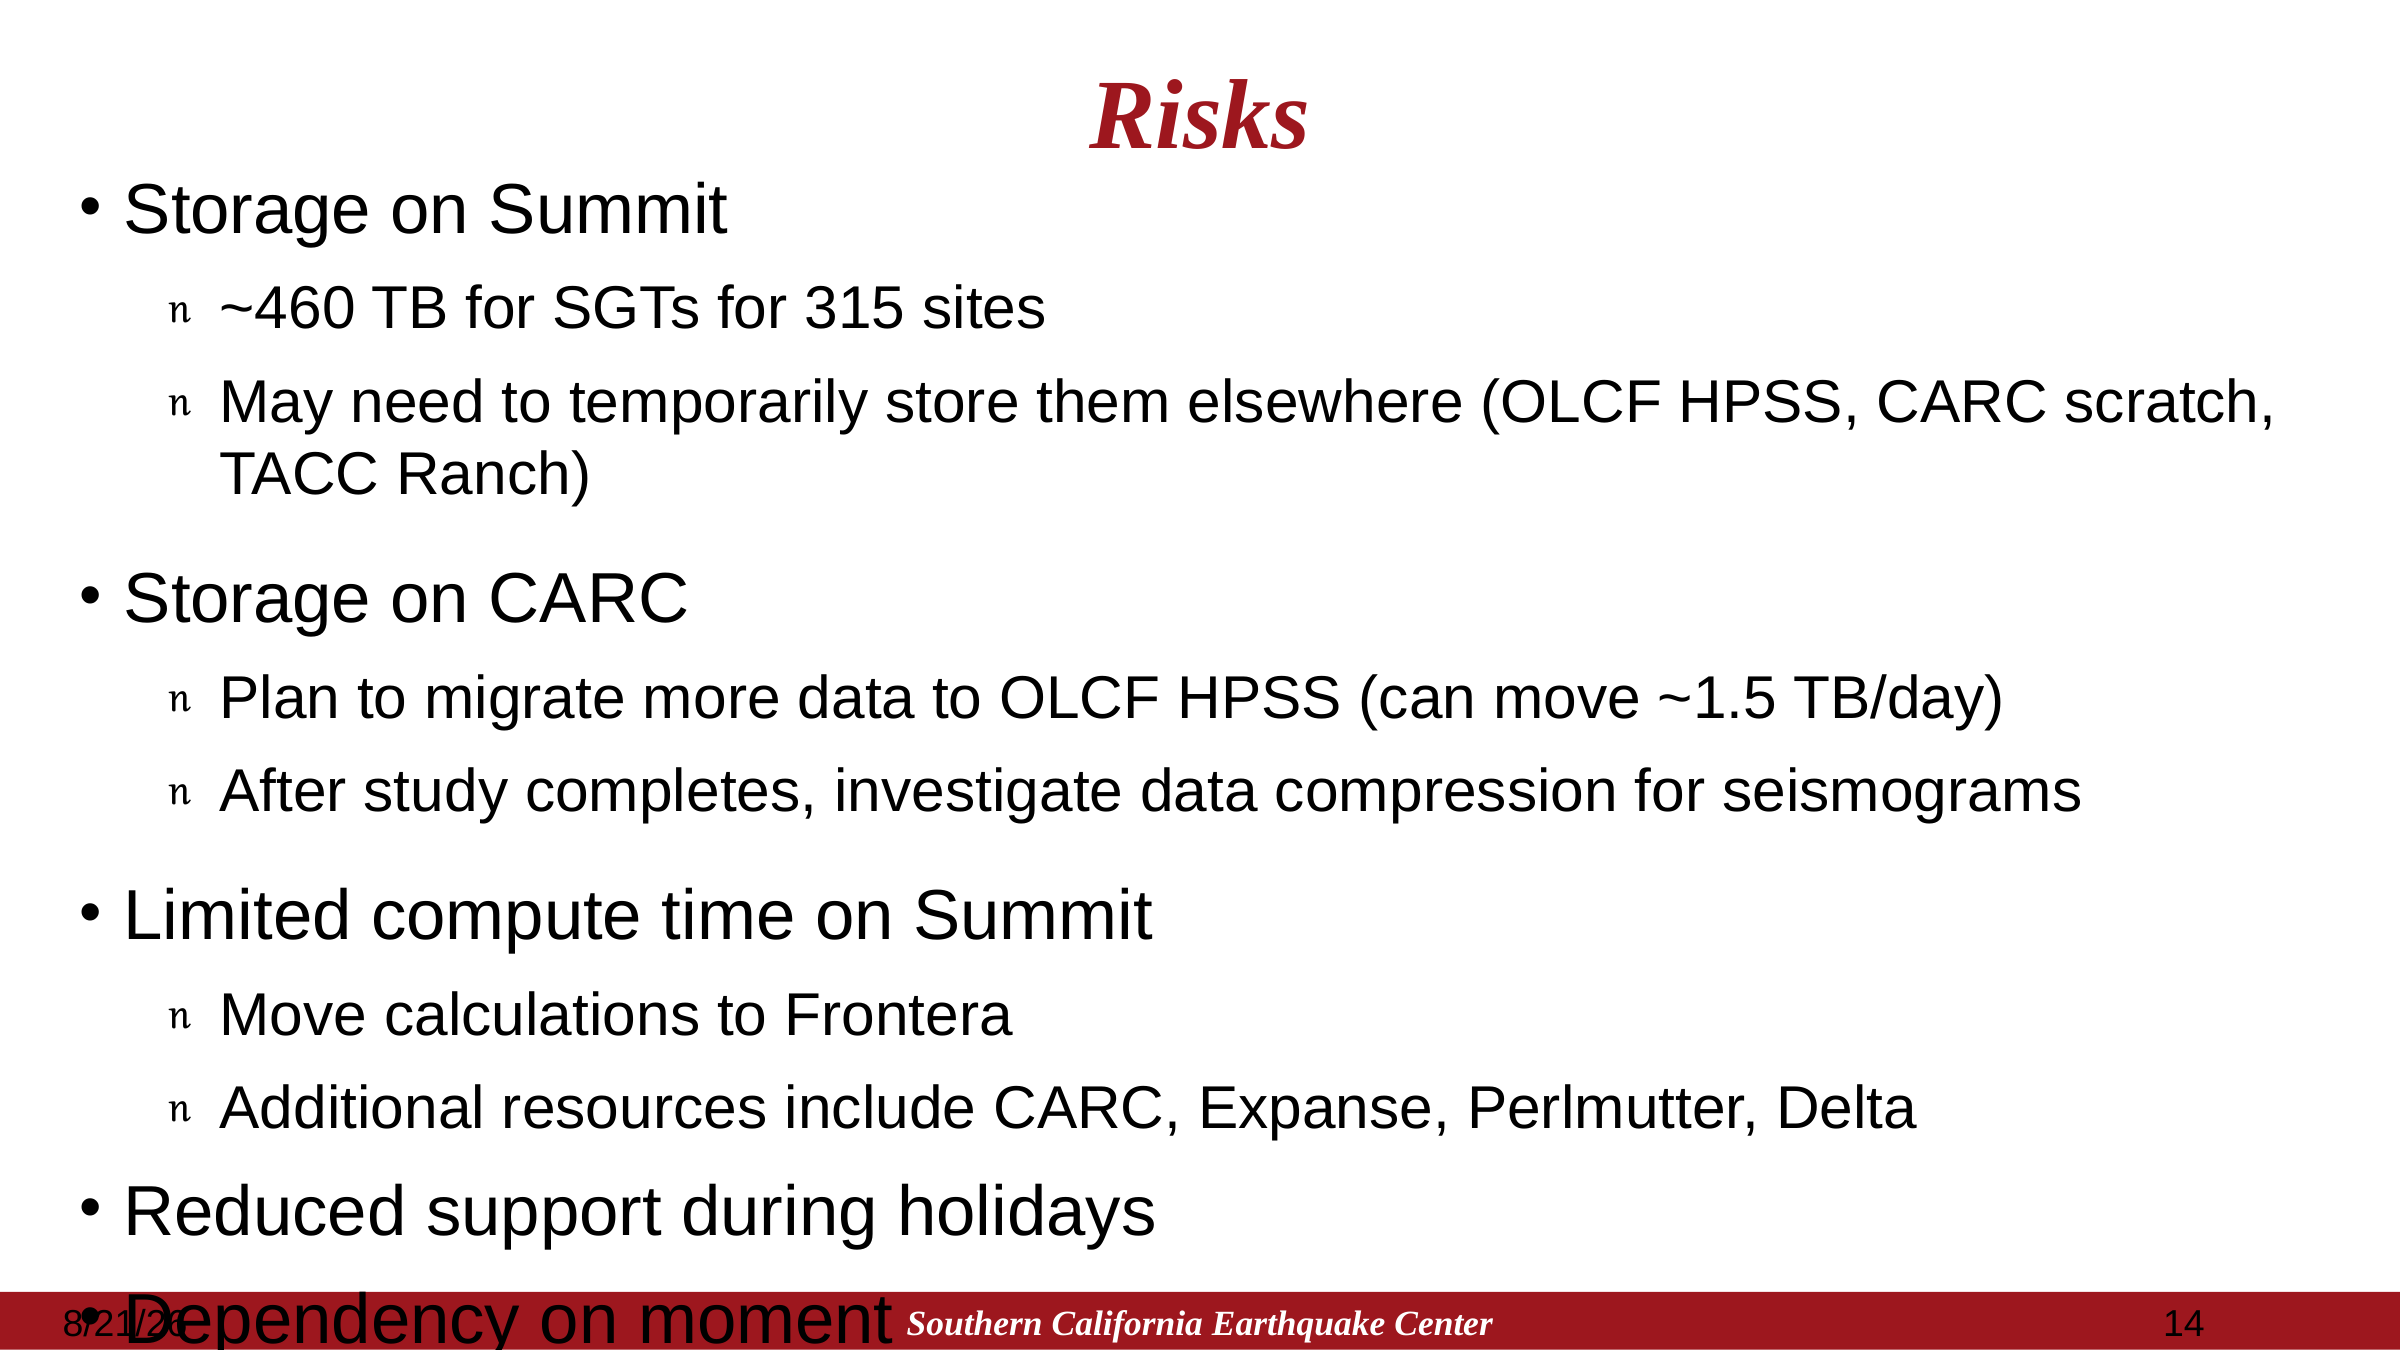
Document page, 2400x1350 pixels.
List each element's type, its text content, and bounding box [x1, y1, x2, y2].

text_box Risks [59, 53, 2341, 153]
text_box Storage on Summit ~460 TB for SGTs for 315 sites May need to temporarily store them elsewhere (OLCF HPSS, CARC scratch, TACC Ranch) Storage on CARC Plan to migrate more data to OLCF HPSS (can move ~1.5 TB/day) After study completes, investigate data compression for seismograms Limited compute time on Summit Move calculations to Frontera Additional resources include CARC, Expanse, Perlmutter, Delta Reduced support during holidays Dependency on moment [59, 153, 2341, 1288]
text_box 04/11/2023 [44, 1303, 320, 1339]
text_box <number> [2145, 1303, 2371, 1339]
text_box Southern California Earthquake Center [794, 1285, 1605, 1350]
